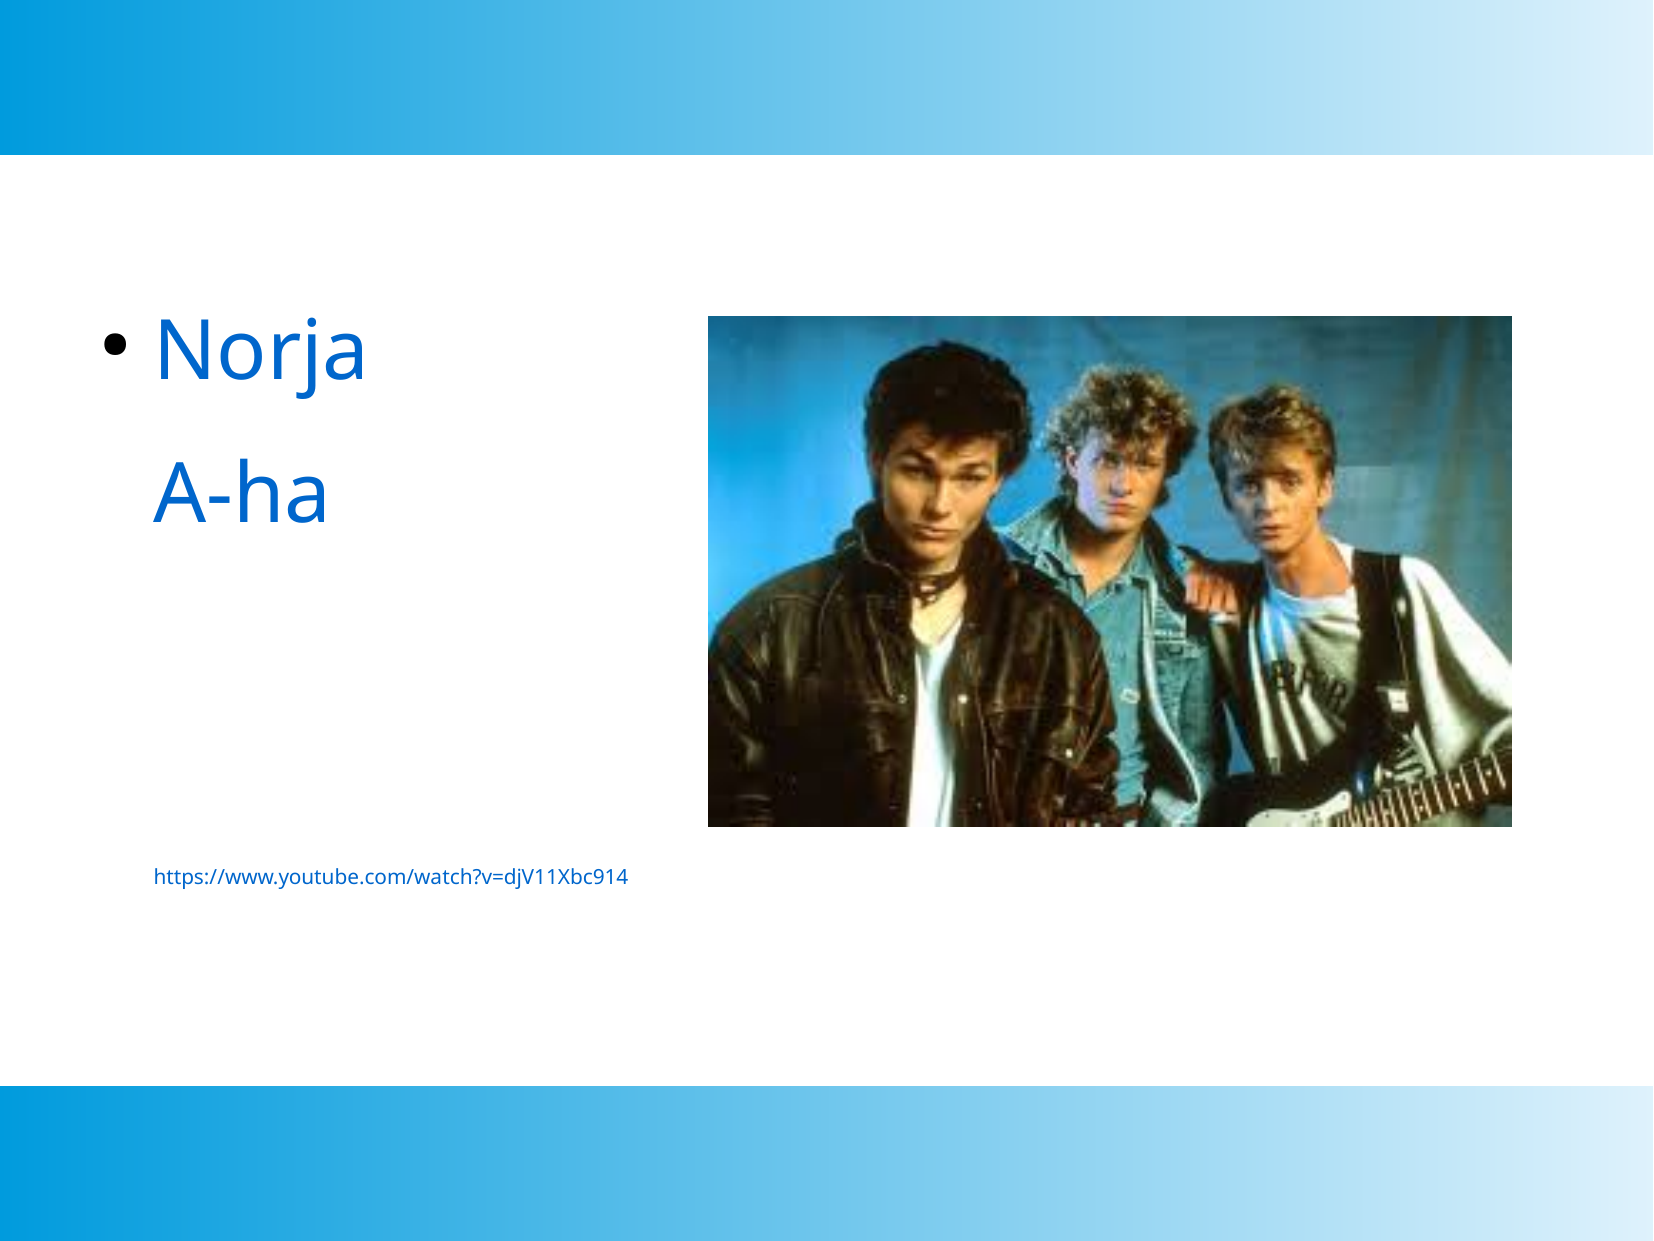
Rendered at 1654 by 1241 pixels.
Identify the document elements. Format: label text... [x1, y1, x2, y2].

list Norja A-ha https://www.youtube.com/watch?v=djV11Xbc914 [82, 290, 1571, 1010]
picture [708, 316, 1512, 827]
